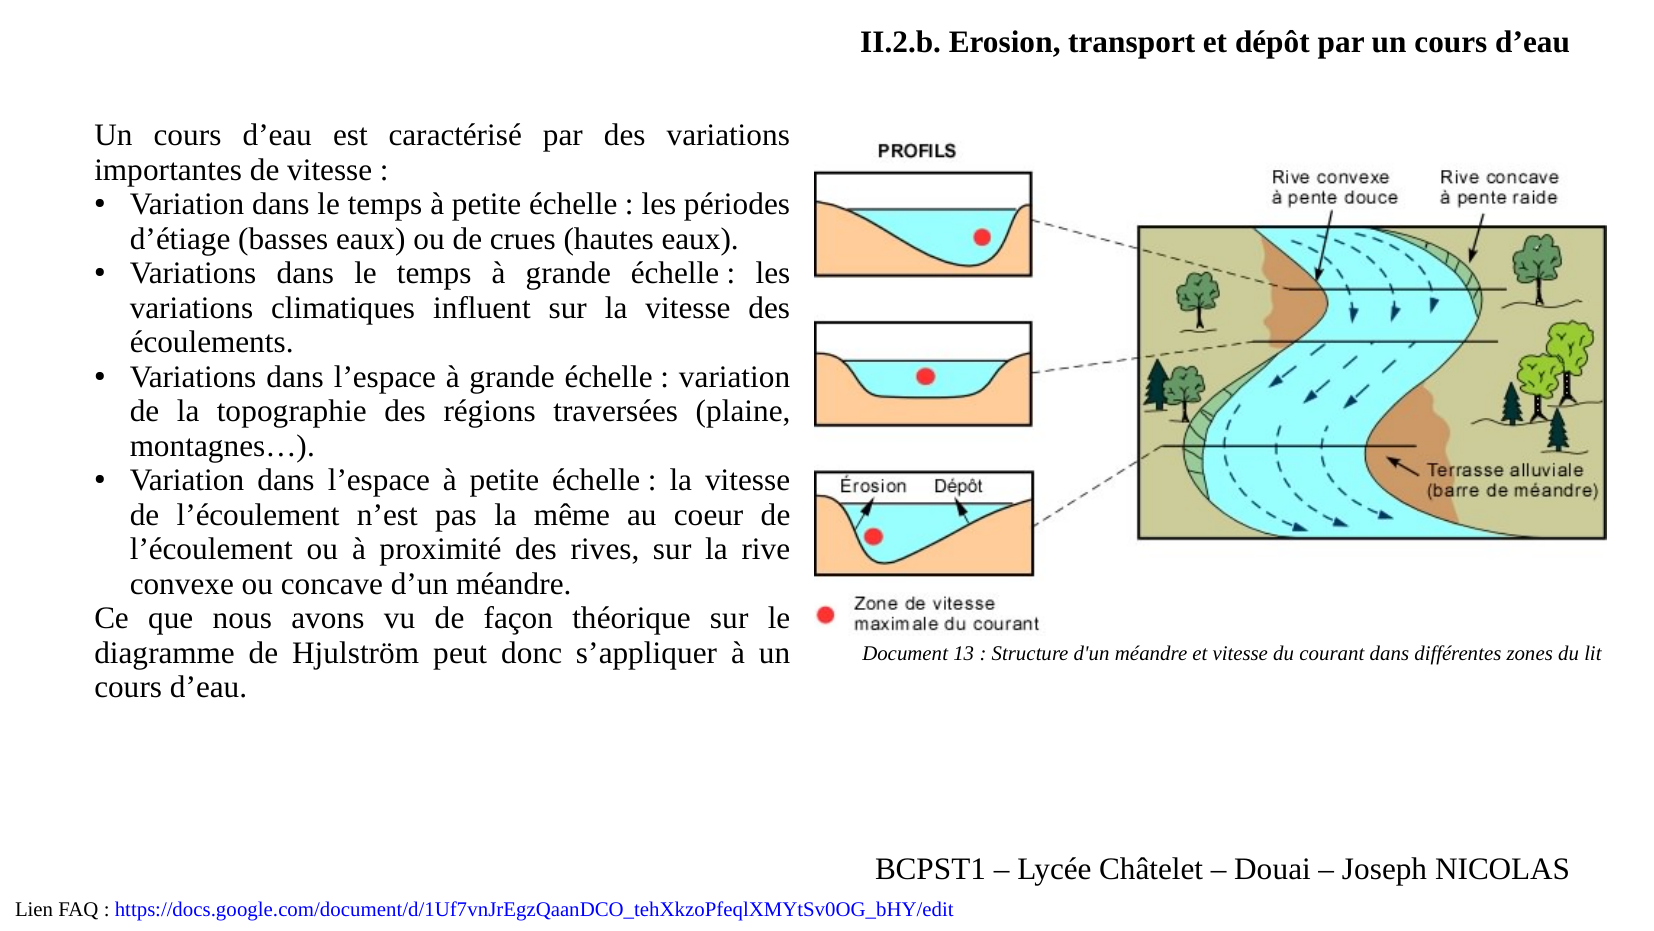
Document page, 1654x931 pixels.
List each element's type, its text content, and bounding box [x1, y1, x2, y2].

text_box Lien FAQ : https://docs.google.com/document/d/1Uf7vnJrEgzQaanDCO_tehXkzoPfeqlXMYtSv0OG_bHY/edit [0, 897, 993, 931]
text_box Un cours d’eau est caractérisé par des variations importantes de vitesse : Variation dans le temps à petite échelle : les périodes d’étiage (basses eaux) ou de crues (hautes eaux). Variations dans le temps à grande échelle : les variations climatiques influent sur la vitesse des écoulements. Variations dans l’espace à grande échelle : variation de la topographie des régions traversées (plaine, montagnes…). Variation dans l’espace à petite échelle : la vitesse de l’écoulement n’est pas la même au coeur de l’écoulement ou à proximité des rives, sur la rive convexe ou concave d’un méandre. Ce que nous avons vu de façon théorique sur le diagramme de Hjulström peut donc s’appliquer à un cours d’eau. [94, 118, 792, 705]
text_box II.2.b. Erosion, transport et dépôt par un cours d’eau [637, 5, 1571, 78]
text_box Document 13 : Structure d'un méandre et vitesse du courant dans différentes zones du lit [862, 636, 1607, 733]
picture [814, 140, 1607, 636]
text_box BCPST1 – Lycée Châtelet – Douai – Joseph NICOLAS [637, 832, 1571, 905]
